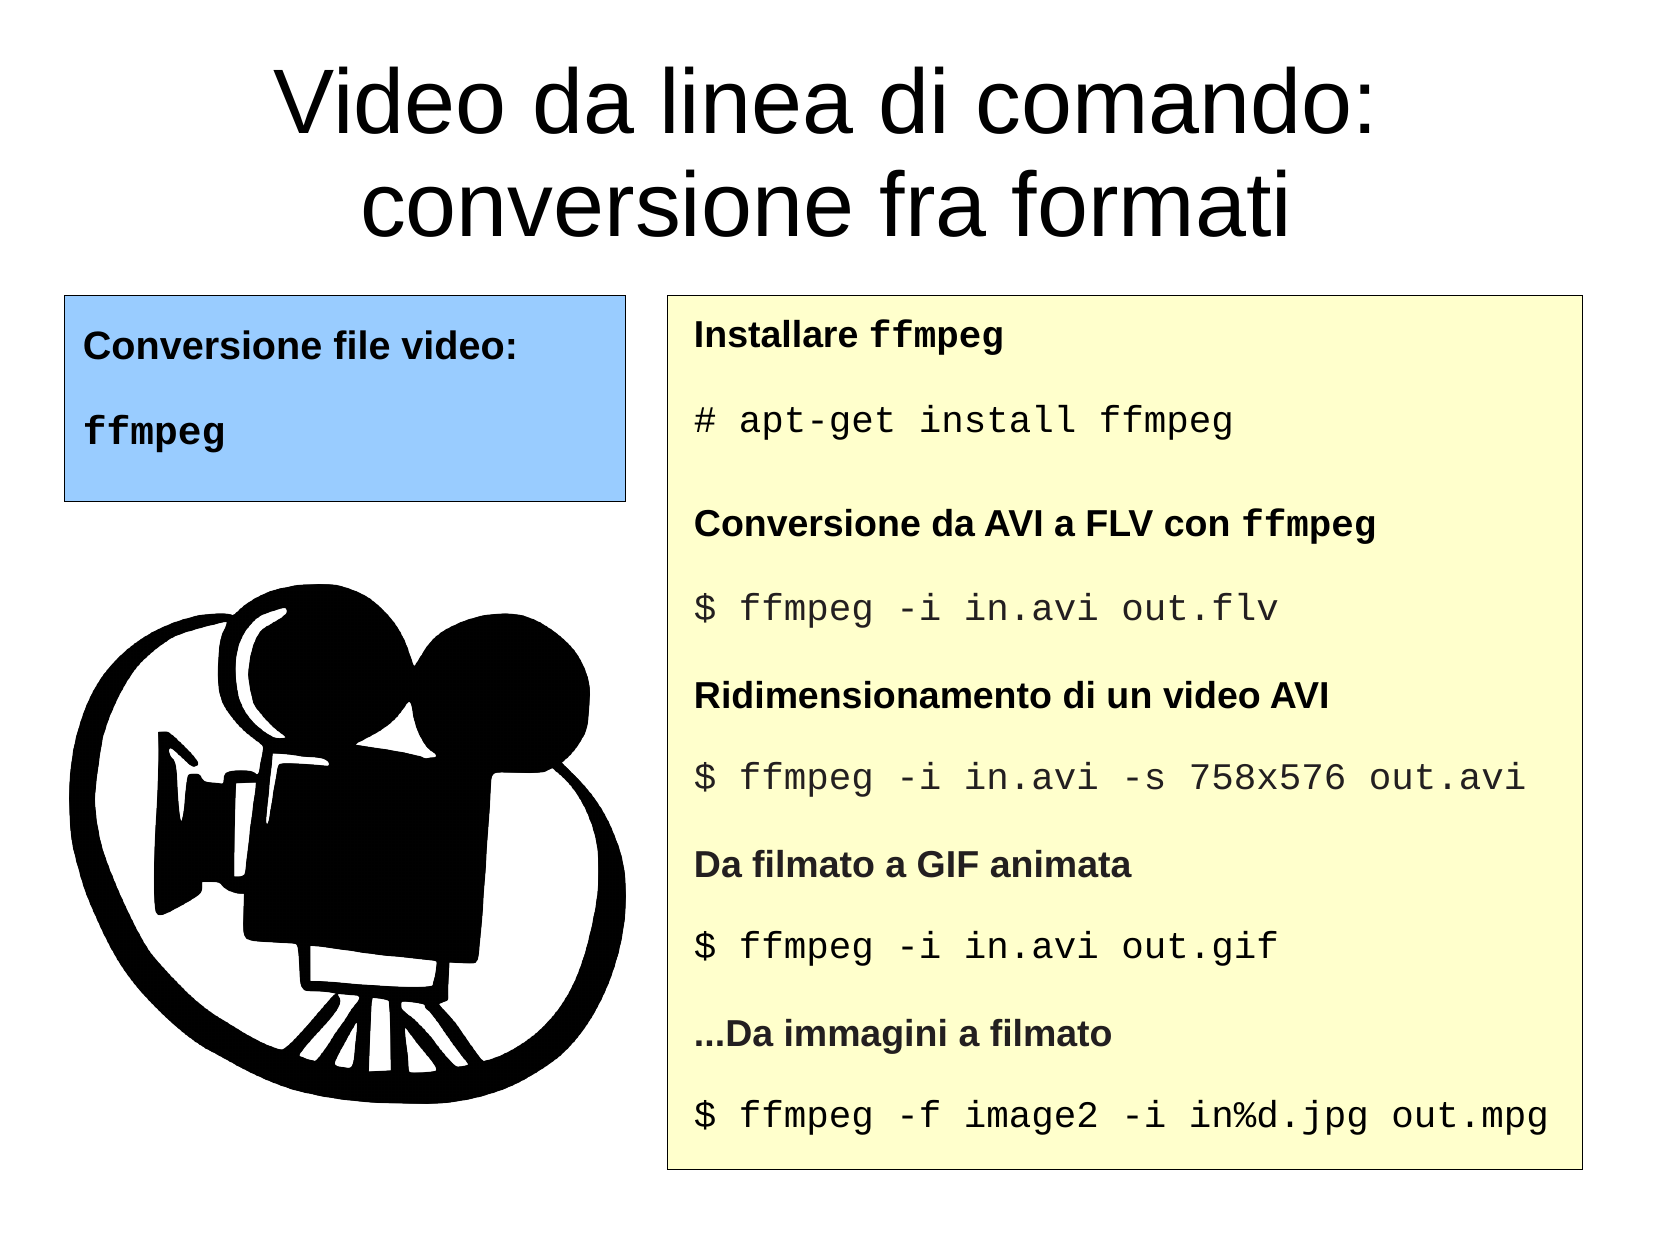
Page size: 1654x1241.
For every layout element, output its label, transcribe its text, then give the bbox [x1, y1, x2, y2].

text_box [64, 295, 626, 502]
text_box Conversione file video: ffmpeg [68, 316, 618, 1144]
text_box [667, 295, 1583, 1170]
picture [69, 584, 626, 1104]
title Video da linea di comando: conversione fra formati [82, 47, 1571, 259]
text_box Installare ffmpeg # apt-get install ffmpeg Conversione da AVI a FLV con ffmpeg $ ffmpeg -i in.avi out.flv Ridimensionamento di un video AVI $ ffmpeg -i in.avi -s 758x576 out.avi Da filmato a GIF animata $ ffmpeg -i in.avi out.gif ...Da immagini a filmato $ ffmpeg -f image2 -i in%d.jpg out.mpg [679, 306, 1565, 1225]
